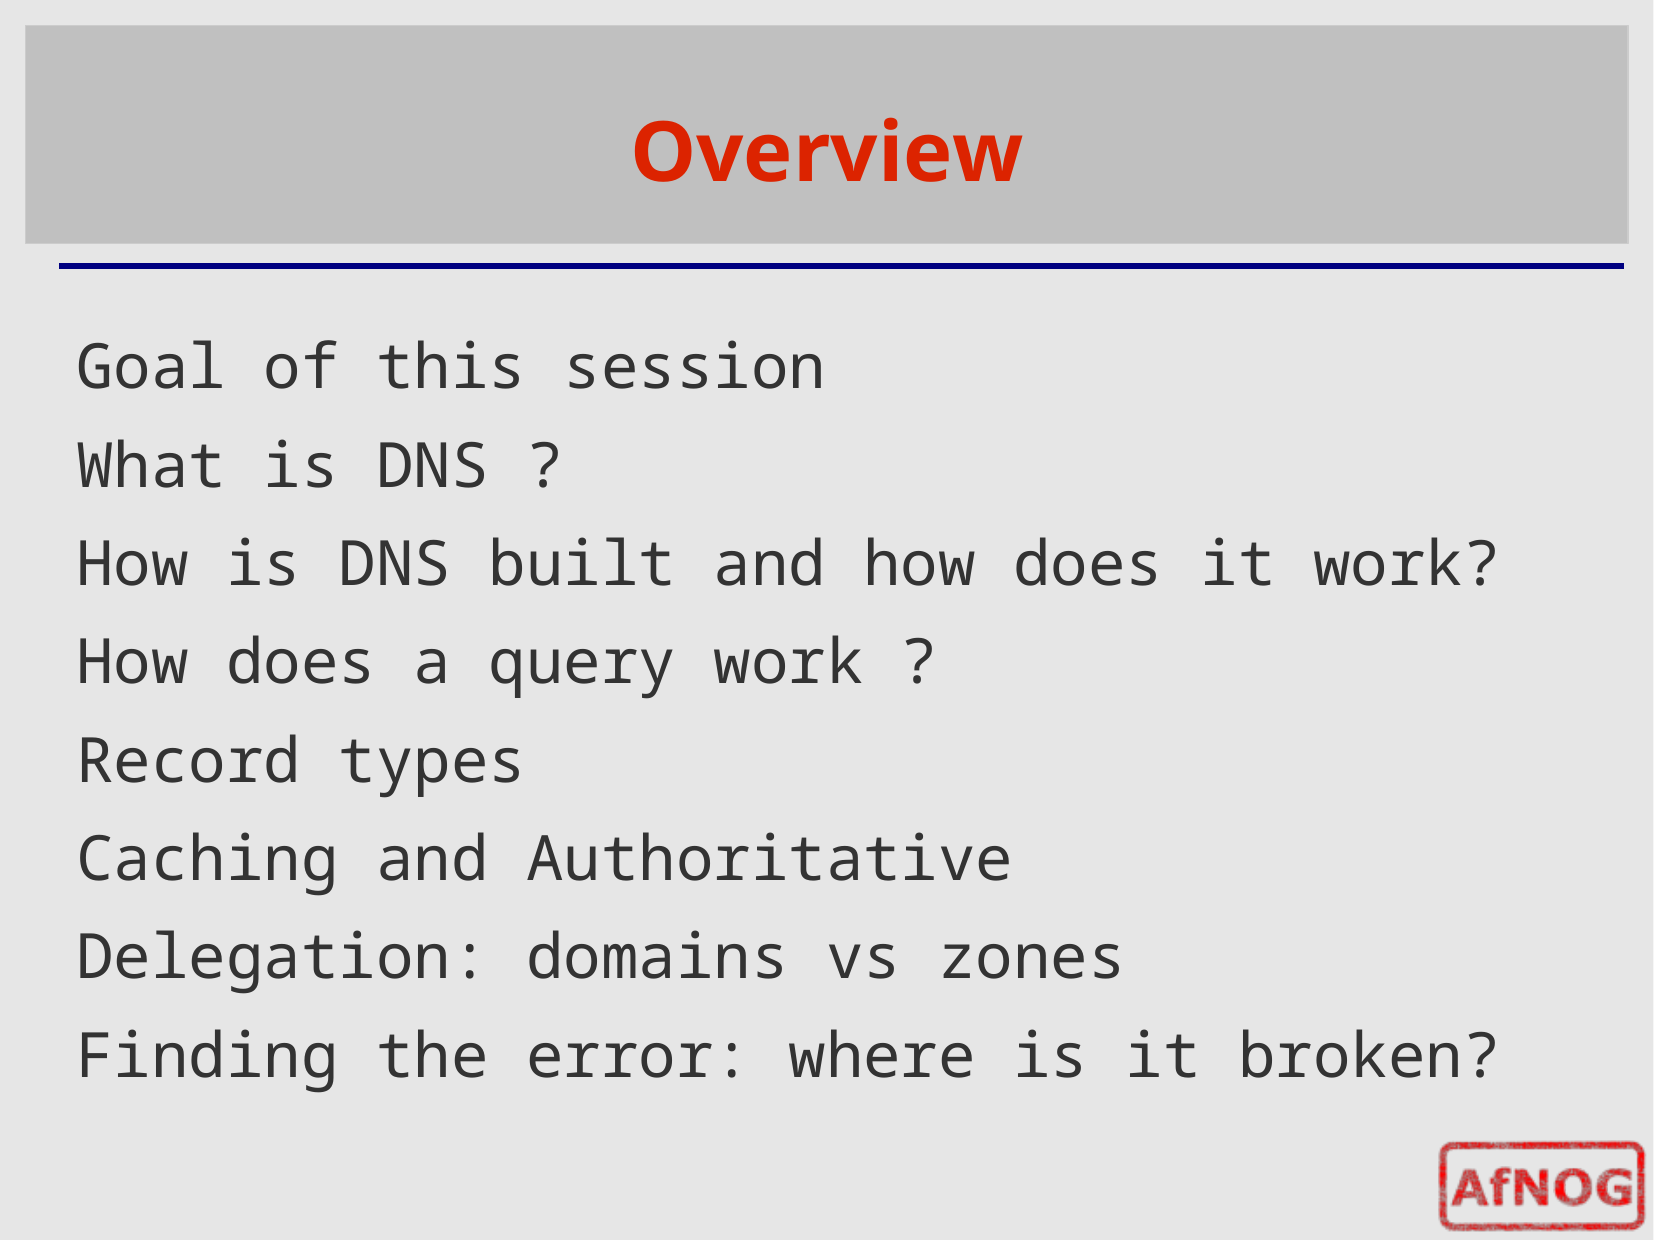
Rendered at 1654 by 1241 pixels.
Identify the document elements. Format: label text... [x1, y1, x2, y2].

list Goal of this session What is DNS ? How is DNS built and how does it work? How does a query work ? Record types Caching and Authoritative Delegation: domains vs zones Finding the error: where is it broken? [59, 322, 1595, 1132]
title Overview [121, 46, 1534, 254]
picture [1437, 1139, 1648, 1235]
